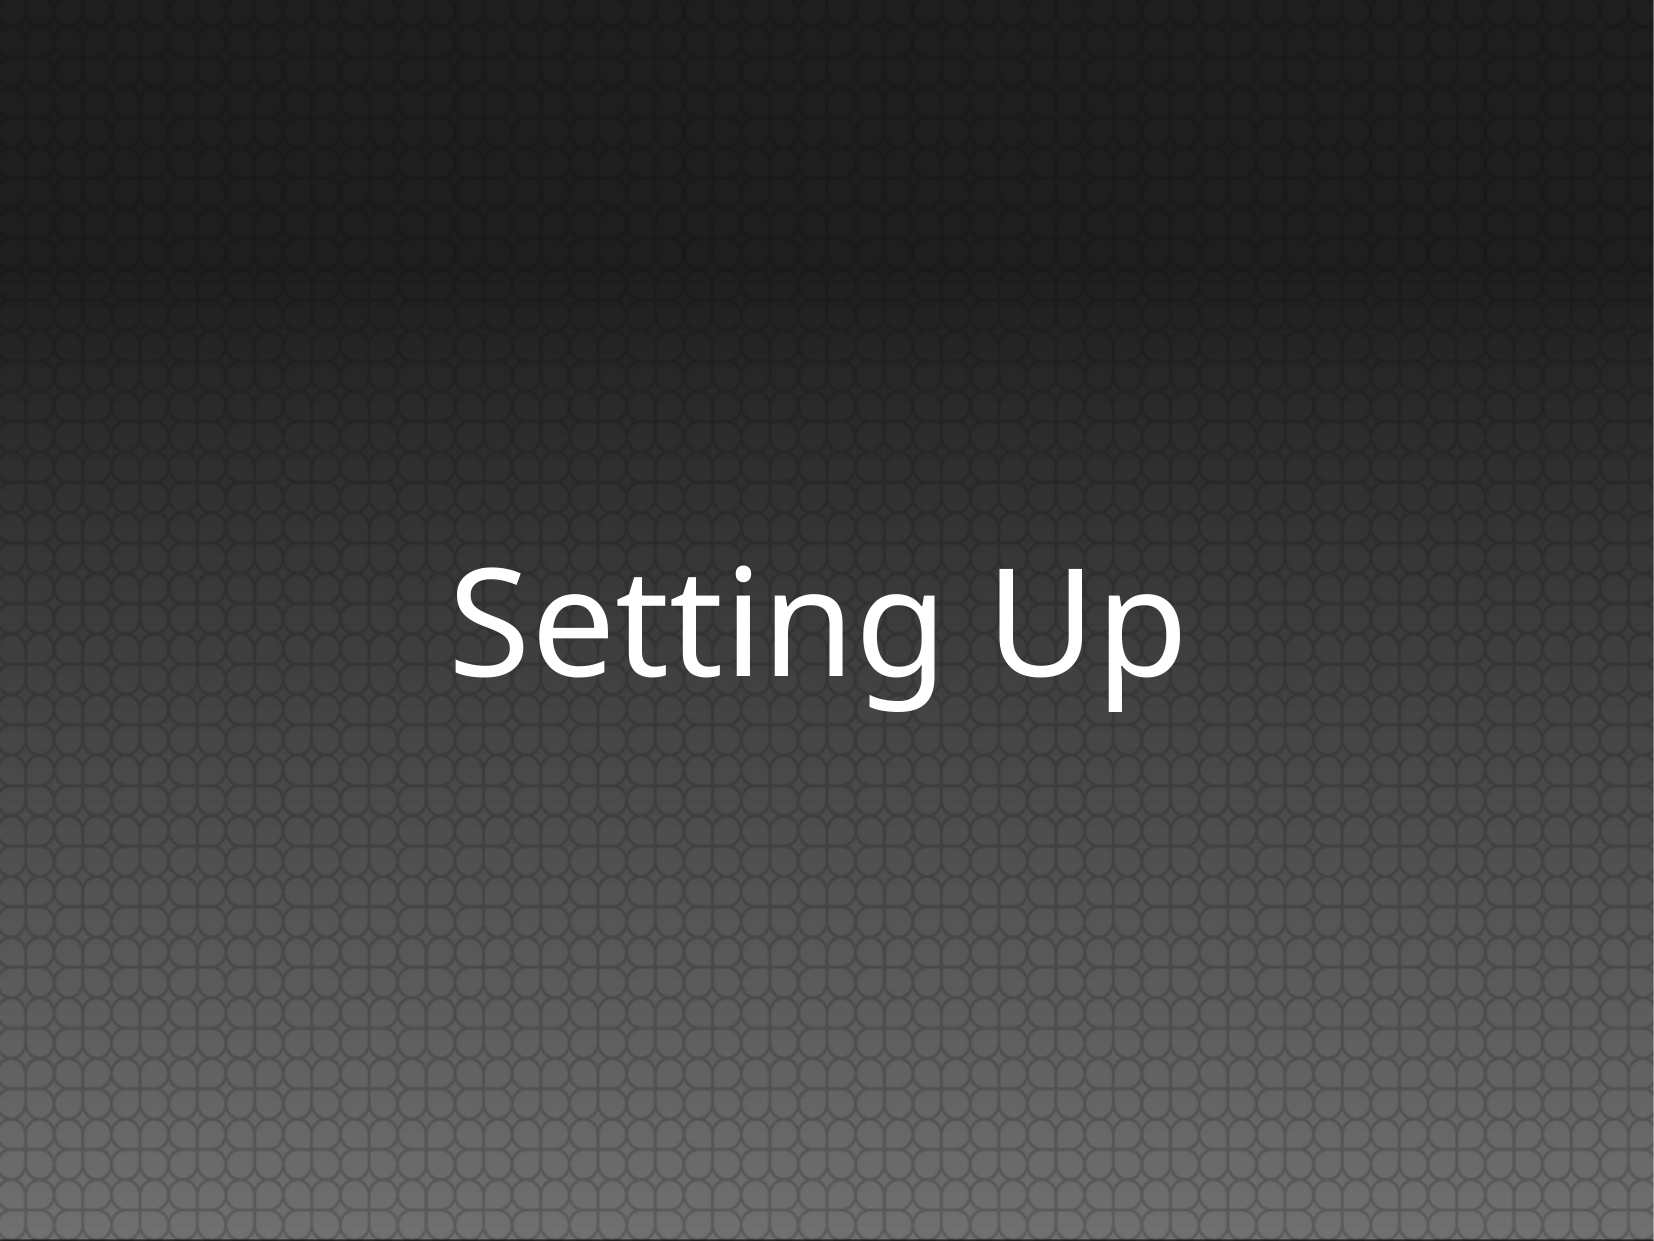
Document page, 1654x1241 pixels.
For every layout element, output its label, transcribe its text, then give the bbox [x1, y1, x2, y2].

picture [0, 0, 1654, 1241]
title Setting Up [75, 525, 1564, 713]
